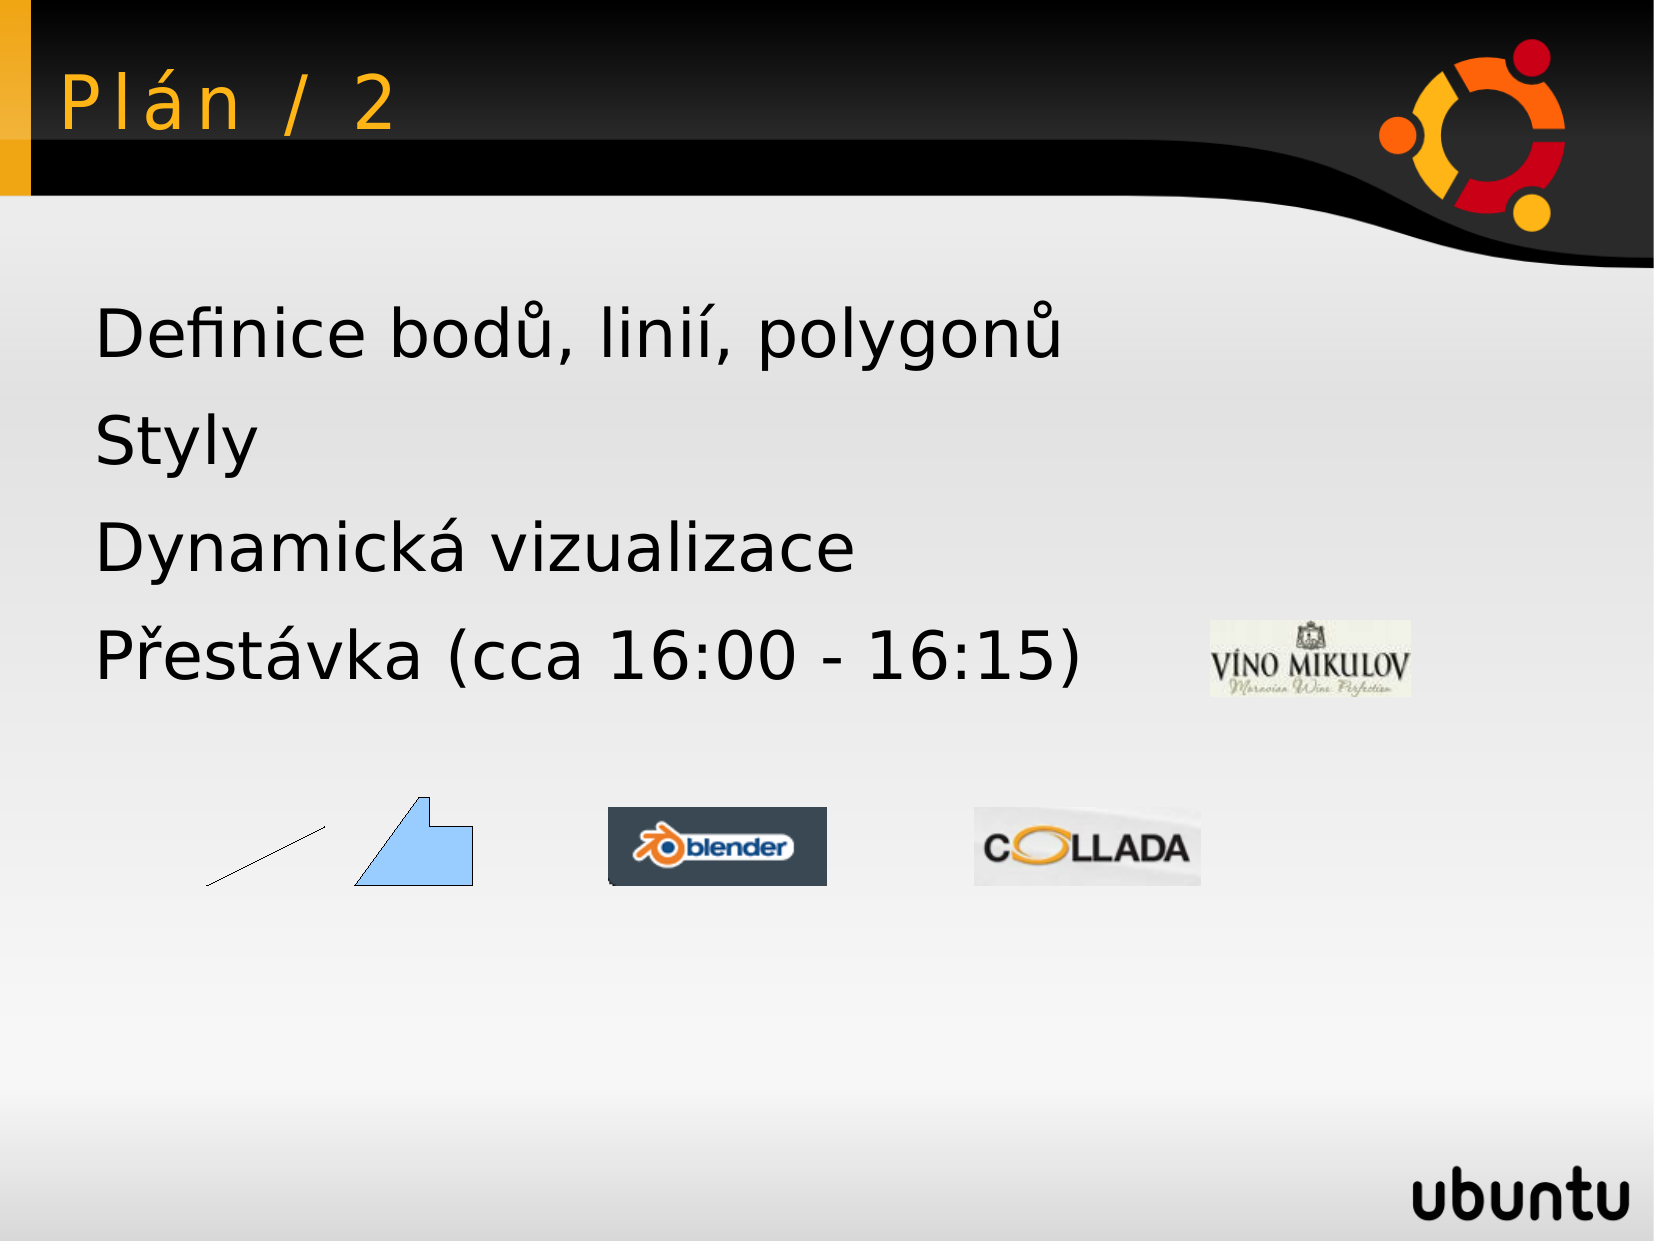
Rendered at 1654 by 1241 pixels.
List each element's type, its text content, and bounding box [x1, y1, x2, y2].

title Plán / 2 [59, 29, 1270, 178]
list Definice bodů, linií, polygonů Styly Dynamická vizualizace Přestávka (cca 16:00 - 16:15) [76, 295, 1565, 1051]
picture [0, 0, 1654, 1241]
text_box [354, 797, 473, 886]
